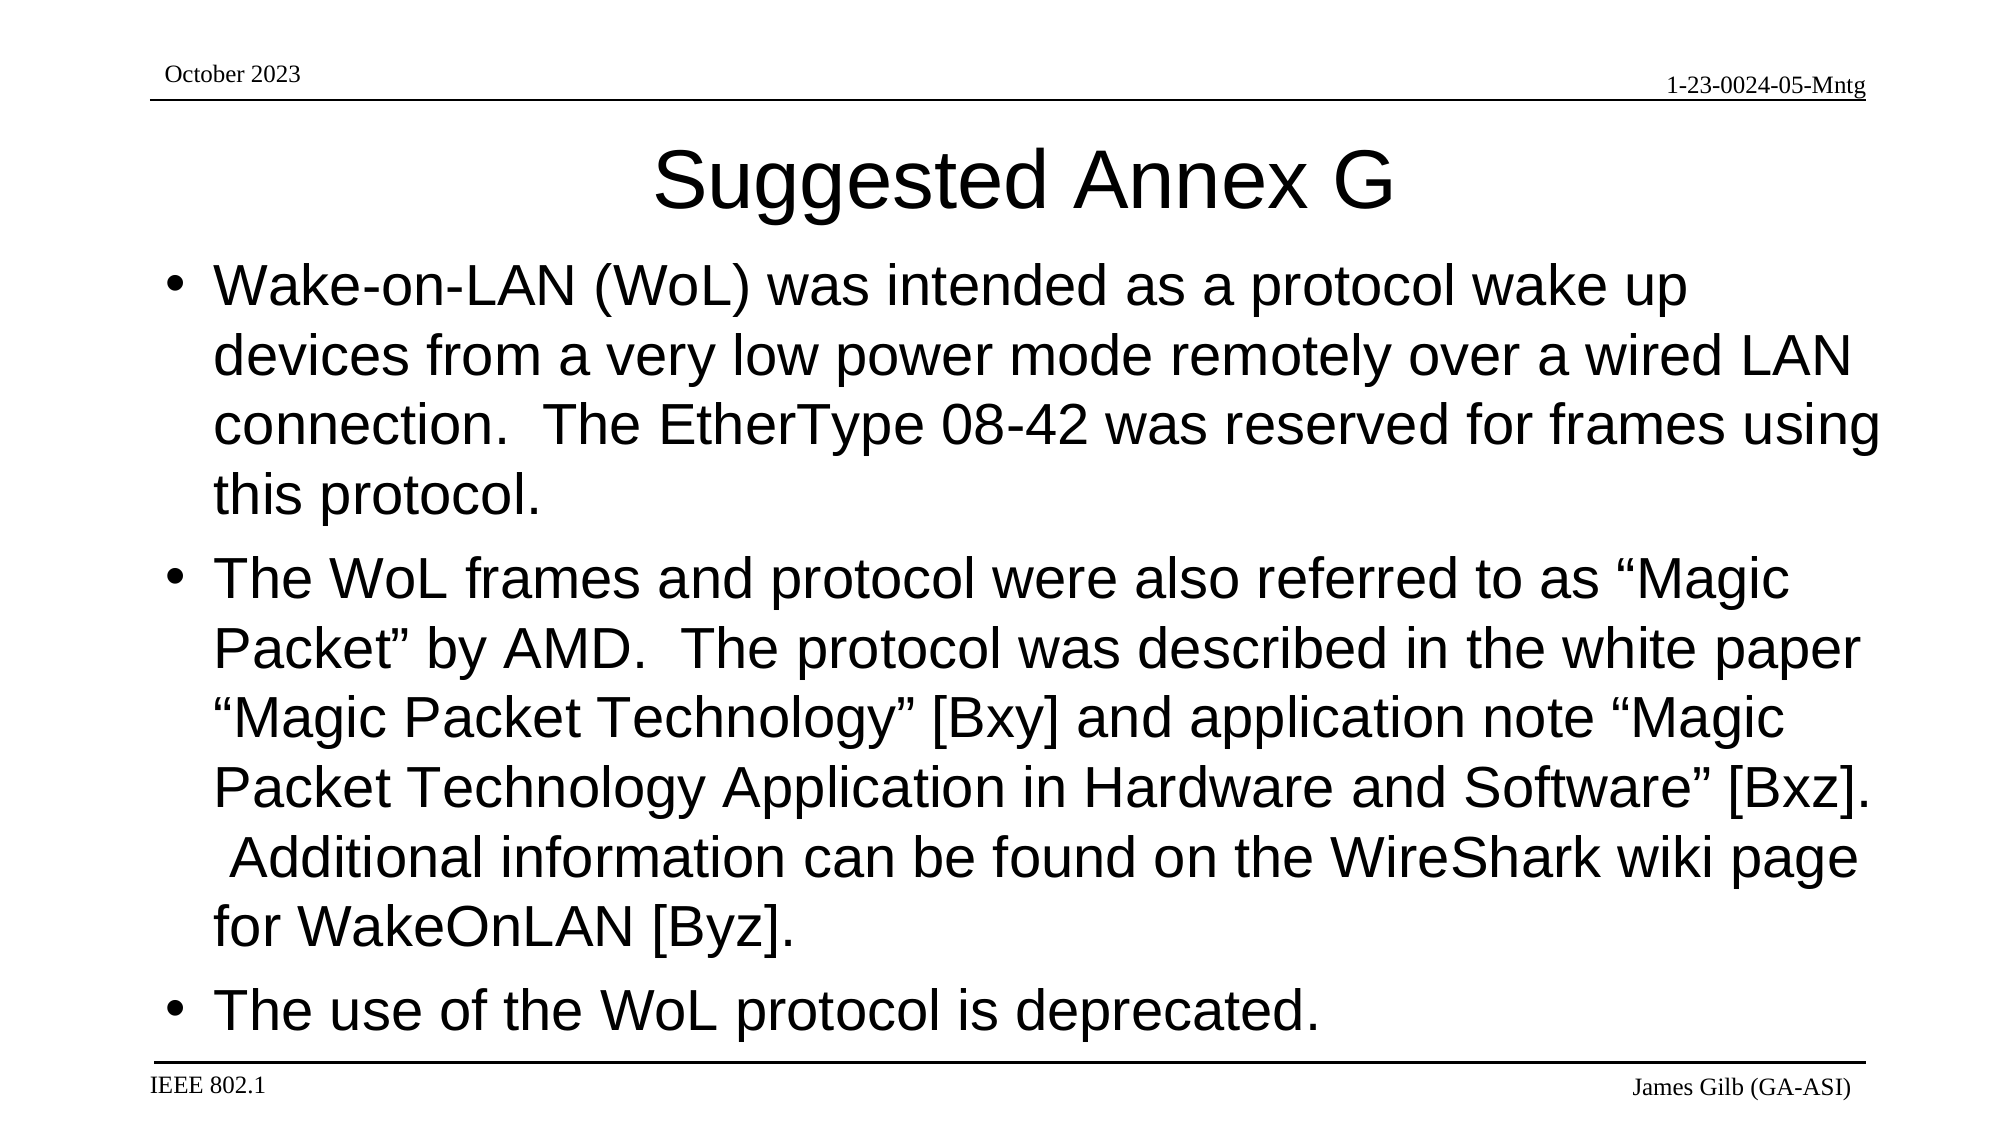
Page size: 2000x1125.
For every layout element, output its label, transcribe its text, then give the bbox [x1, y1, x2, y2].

list Wake-on-LAN (WoL) was intended as a protocol wake up devices from a very low power mode remotely over a wired LAN connection. The EtherType 08-42 was reserved for frames using this protocol. The WoL frames and protocol were also referred to as “Magic Packet” by AMD. The protocol was described in the white paper “Magic Packet Technology” [Bxy] and application note “Magic Packet Technology Application in Hardware and Software” [Bxz]. Additional information can be found on the WireShark wiki page for WakeOnLAN [Byz]. The use of the WoL protocol is deprecated. [150, 239, 1900, 1051]
title Suggested Annex G [149, 112, 1900, 238]
